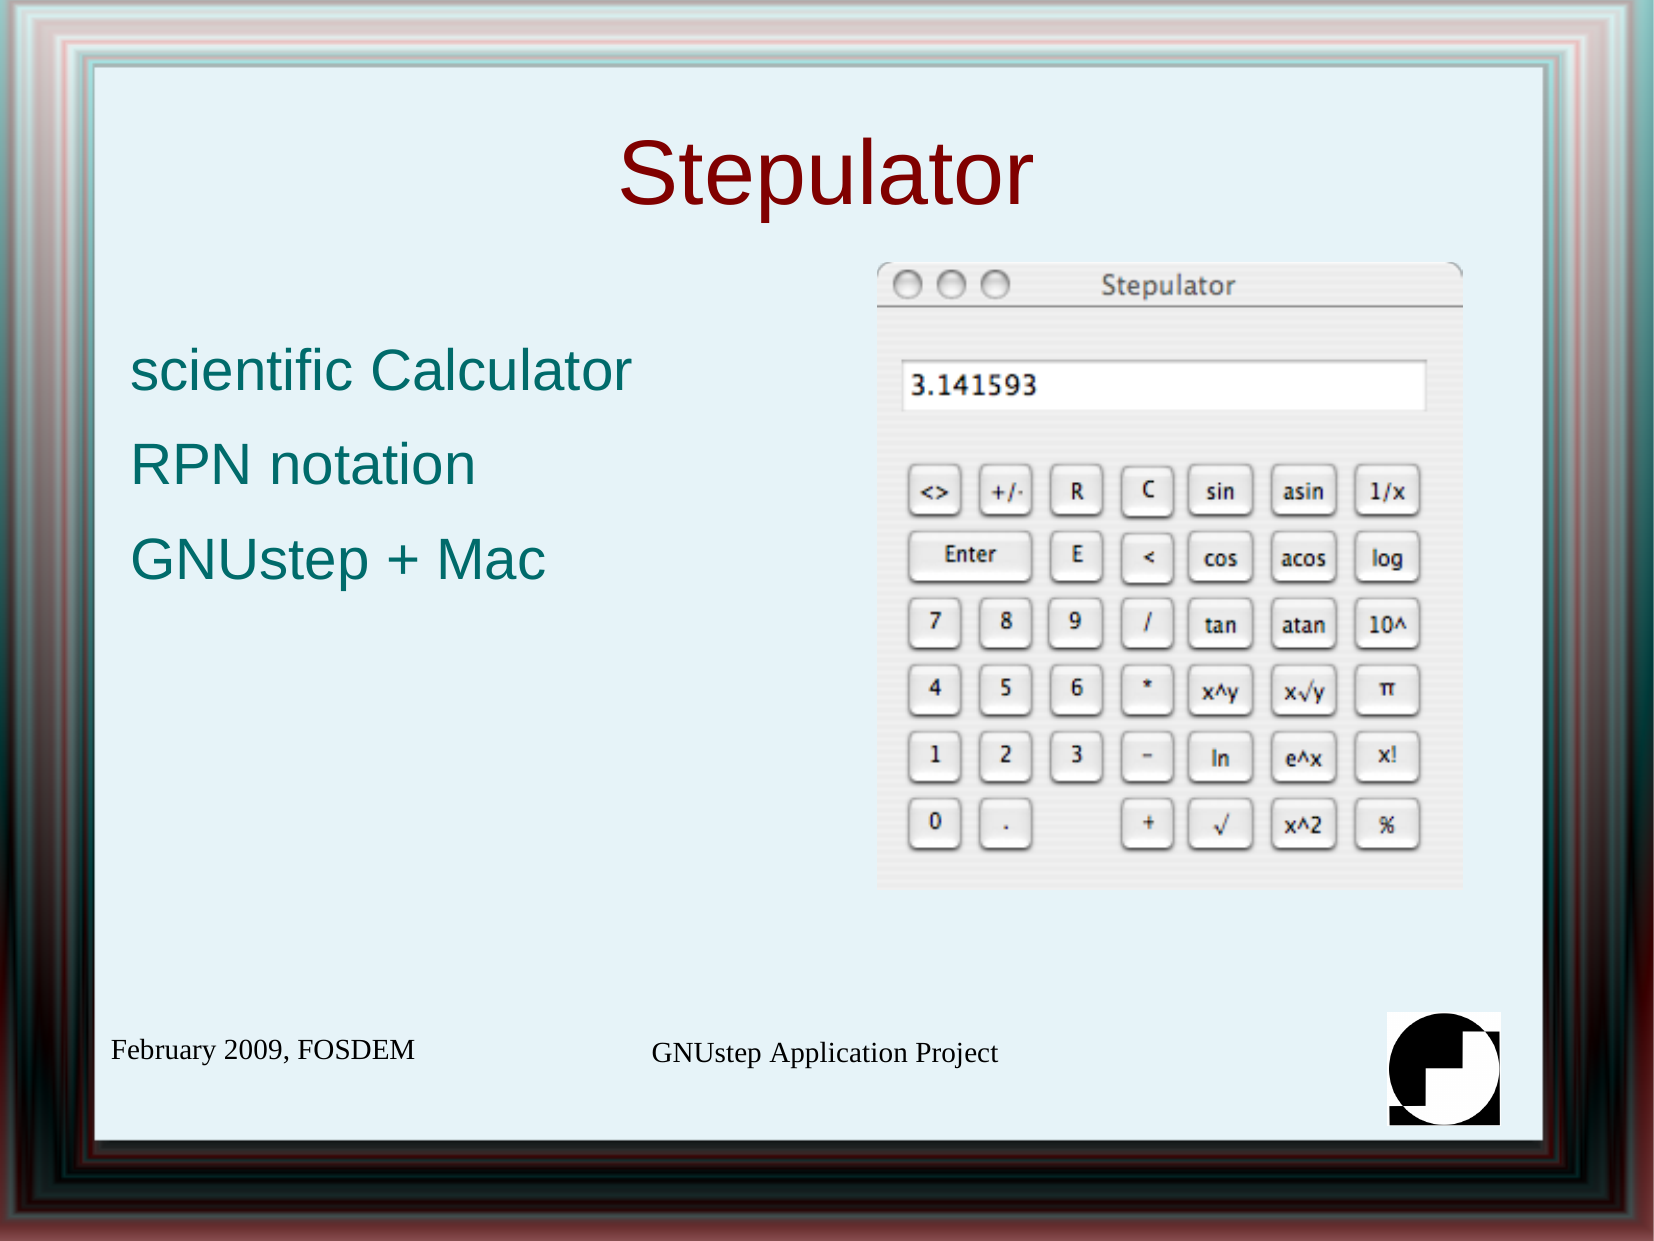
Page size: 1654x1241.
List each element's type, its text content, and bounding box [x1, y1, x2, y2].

list scientific Calculator RPN notation GNUstep + Mac [112, 337, 1501, 938]
title Stepulator [118, 88, 1536, 257]
picture [0, 0, 1654, 1241]
